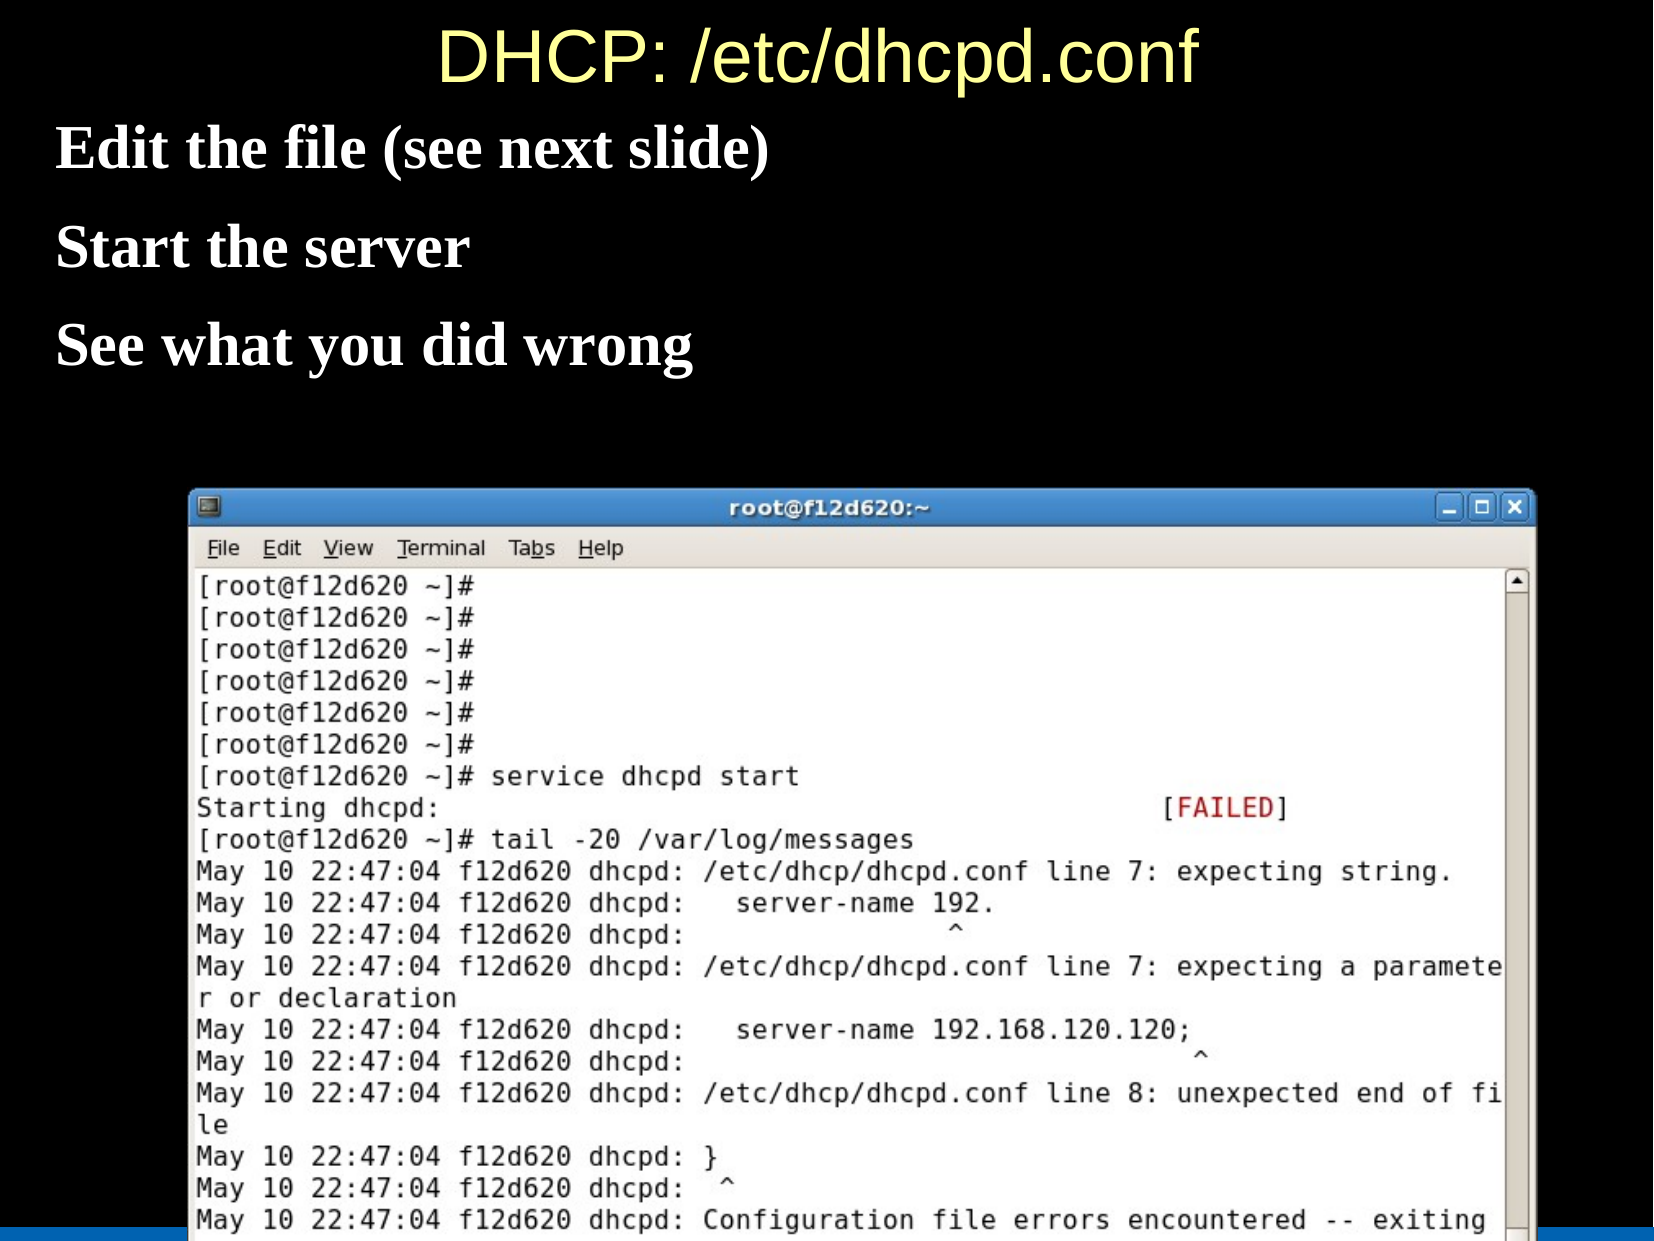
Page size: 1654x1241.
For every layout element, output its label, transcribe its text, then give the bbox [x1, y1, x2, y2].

title DHCP: /etc/dhcpd.conf [112, 1, 1525, 112]
picture [187, 487, 1538, 1241]
list Edit the file (see next slide) Start the server See what you did wrong [37, 112, 1653, 488]
